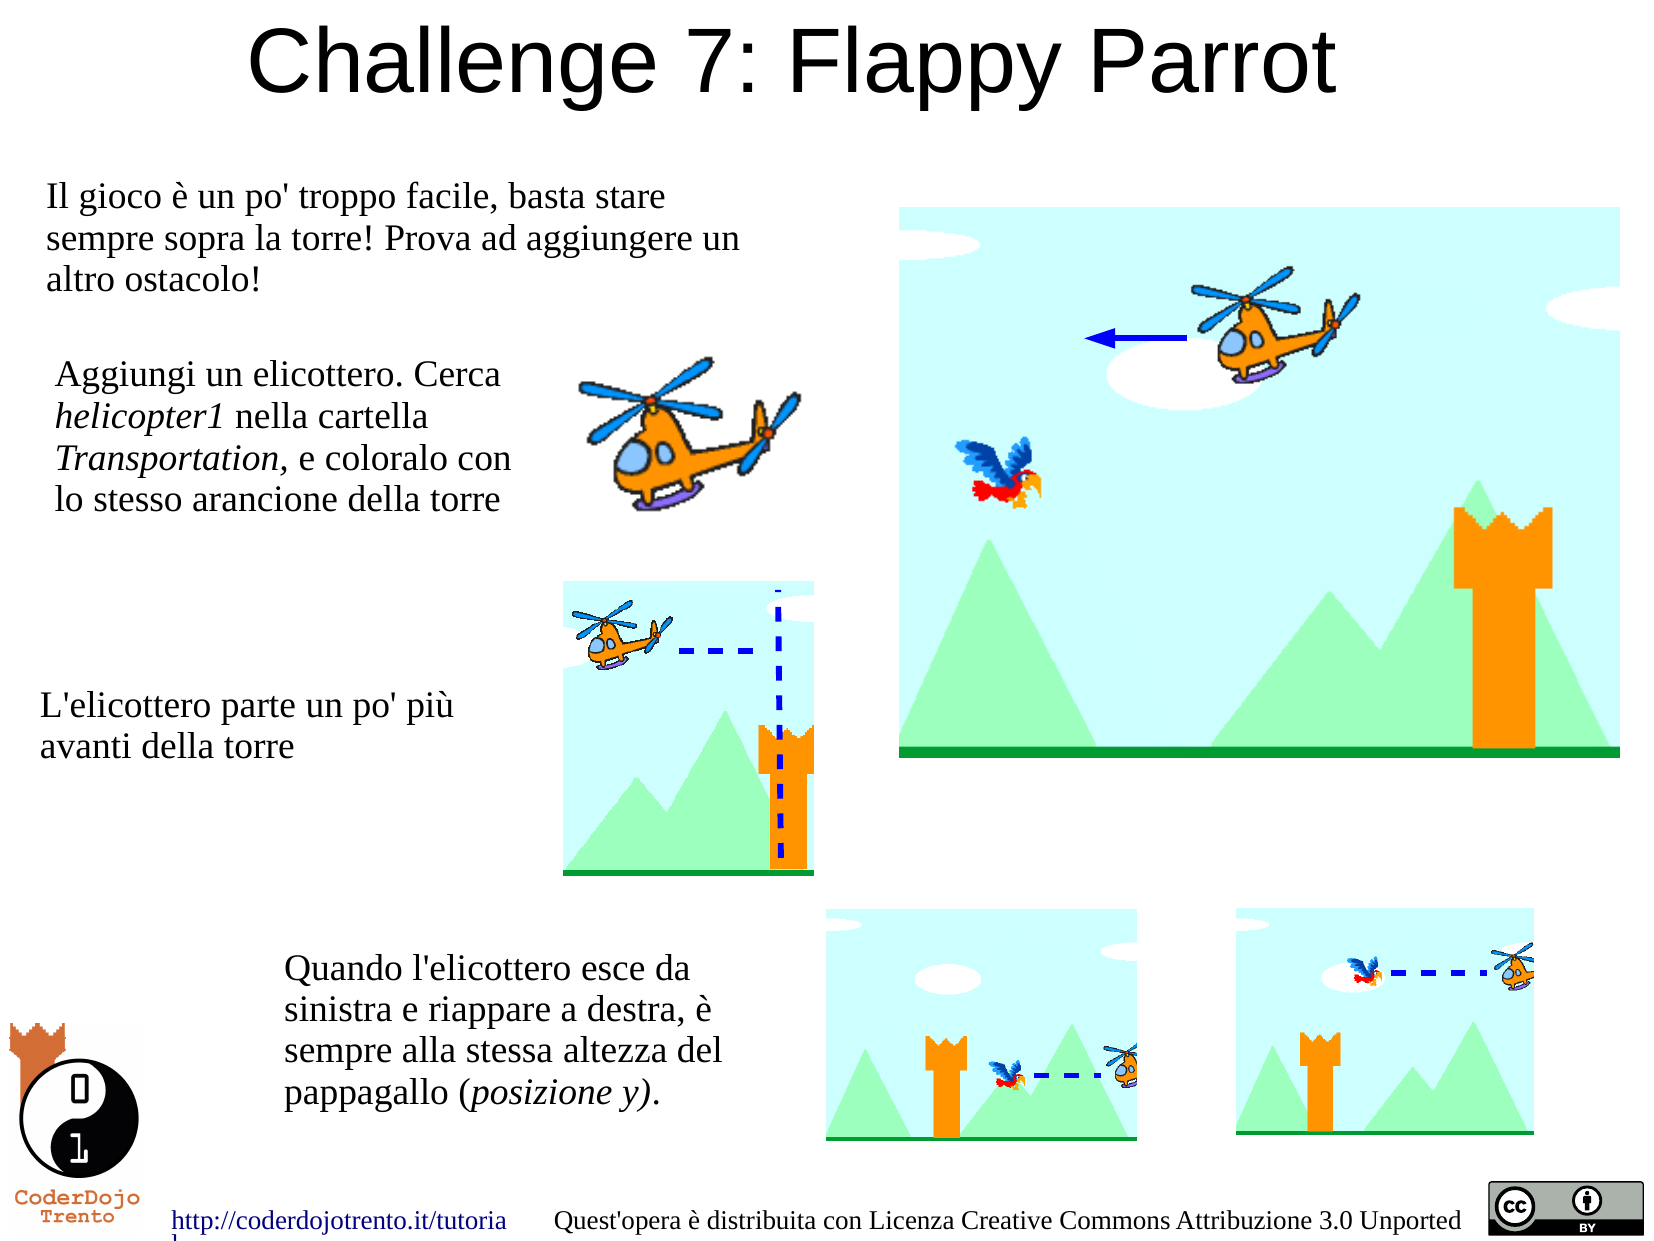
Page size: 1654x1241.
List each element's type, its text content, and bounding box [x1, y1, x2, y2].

text_box Il gioco è un po' troppo facile, basta stare sempre sopra la torre! Prova ad aggiungere un altro ostacolo! [31, 168, 775, 311]
picture [826, 909, 1137, 1141]
picture [899, 207, 1620, 758]
picture [563, 581, 814, 876]
title Challenge 7: Flappy Parrot [48, 1, 1537, 121]
picture [9, 1023, 141, 1237]
text_box L'elicottero parte un po' più avanti della torre [25, 676, 527, 777]
text_box Quest'opera è distribuita con Licenza Creative Commons Attribuzione 3.0 Unported [532, 1198, 1498, 1241]
picture [1488, 1181, 1644, 1236]
text_box http://coderdojotrento.it/tutorial [156, 1197, 529, 1241]
text_box Quando l'elicottero esce da sinistra e riappare a destra, è sempre alla stessa altezza del pappagallo (posizione y). [269, 939, 798, 1124]
picture [1236, 908, 1534, 1135]
picture [532, 339, 822, 533]
text_box Aggiungi un elicottero. Cerca helicopter1 nella cartella Transportation, e coloralo con lo stesso arancione della torre [39, 346, 551, 541]
